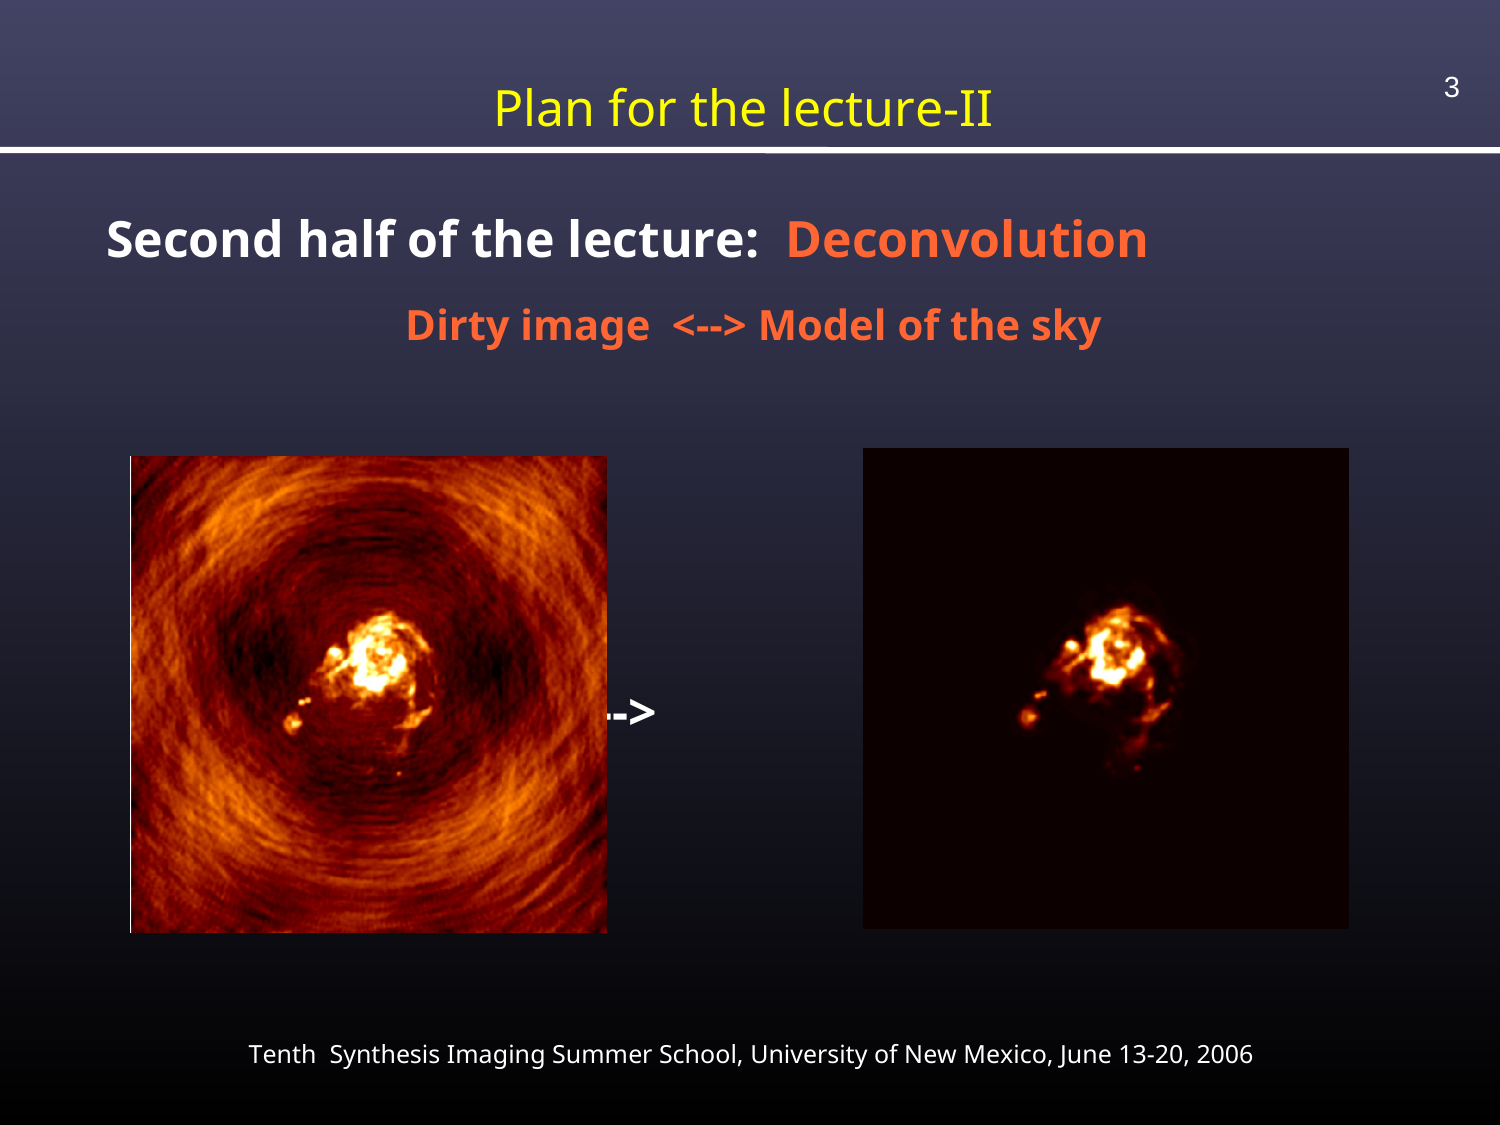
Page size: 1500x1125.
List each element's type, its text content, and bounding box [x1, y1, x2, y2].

picture [130, 456, 607, 933]
picture [863, 448, 1349, 929]
title Plan for the lecture-II [112, 62, 1375, 151]
subtitle Second half of the lecture: Deconvolution Dirty image <--> Model of the sky <--> [106, 204, 1382, 764]
